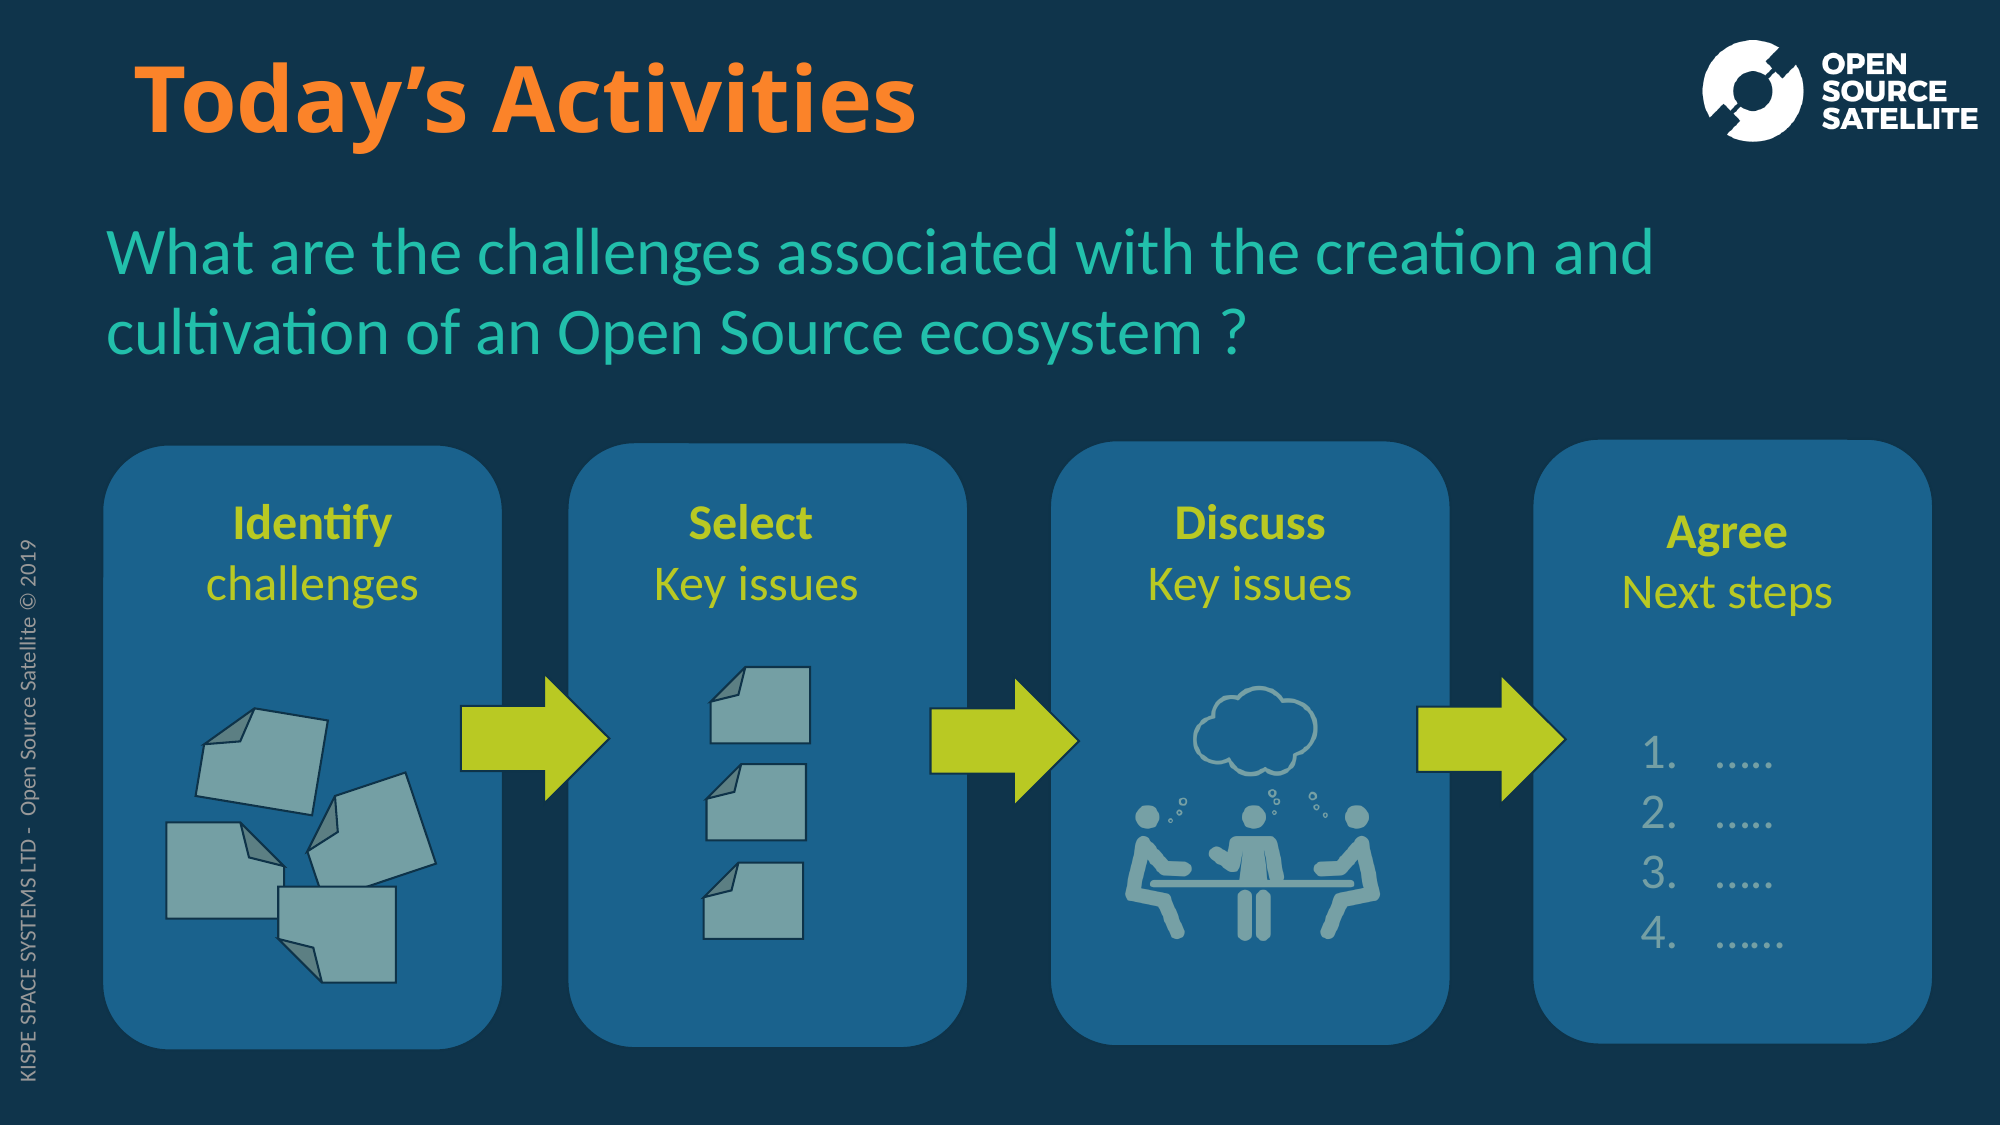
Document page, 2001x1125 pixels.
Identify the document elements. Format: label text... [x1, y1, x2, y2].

text_box ….. ….. ….. …… [1625, 711, 1893, 967]
text_box [102, 438, 1934, 1051]
text_box Discuss Key issues [1116, 482, 1384, 618]
text_box Agree Next steps [1593, 491, 1861, 627]
text_box Today’s Activities [0, 1, 2000, 204]
text_box Identify challenges [122, 482, 503, 618]
text_box Select Key issues [622, 482, 891, 618]
picture [1120, 681, 1384, 945]
text_box What are the challenges associated with the creation and cultivation of an Open Source ecosystem ? [91, 200, 1944, 376]
